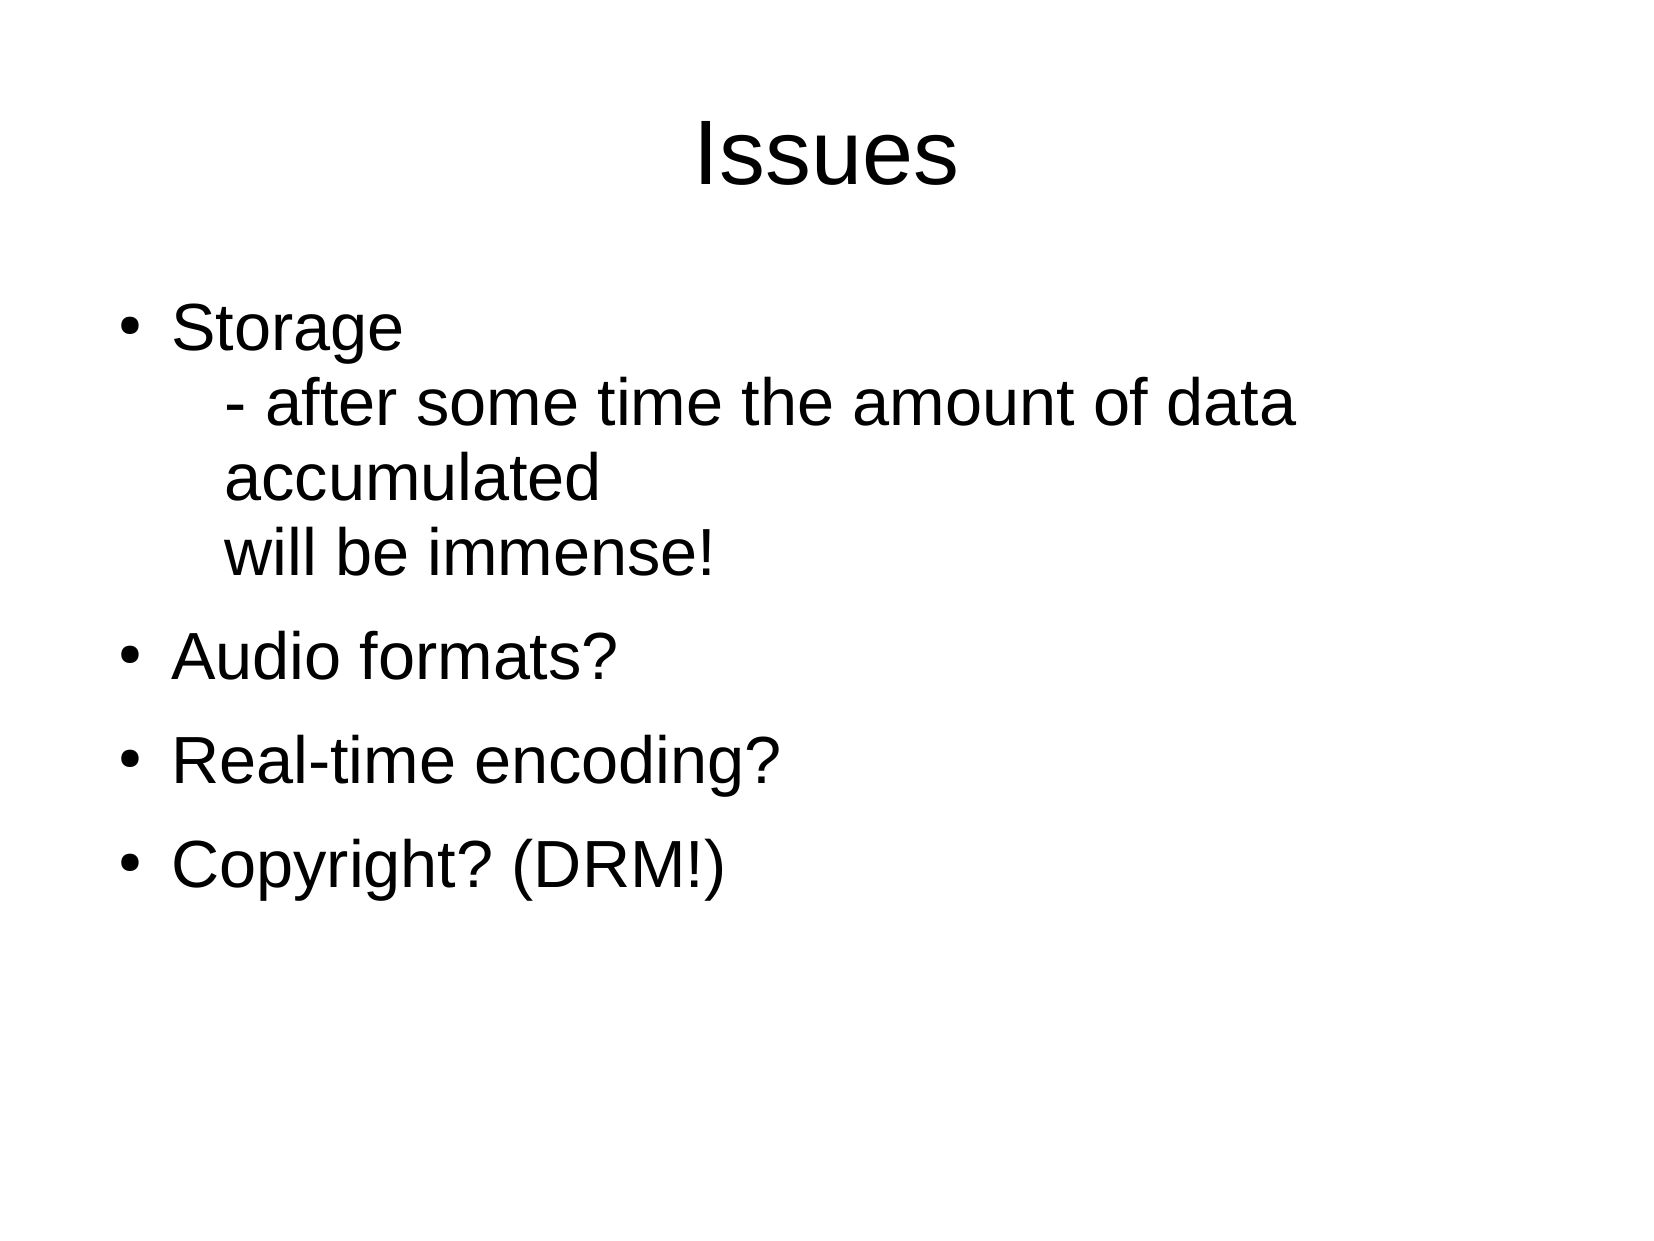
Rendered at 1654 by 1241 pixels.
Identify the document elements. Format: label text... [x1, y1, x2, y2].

title Issues [82, 49, 1571, 257]
list Storage - after some time the amount of data accumulated will be immense! Audio formats? Real-time encoding? Copyright? (DRM!) [82, 290, 1571, 1109]
